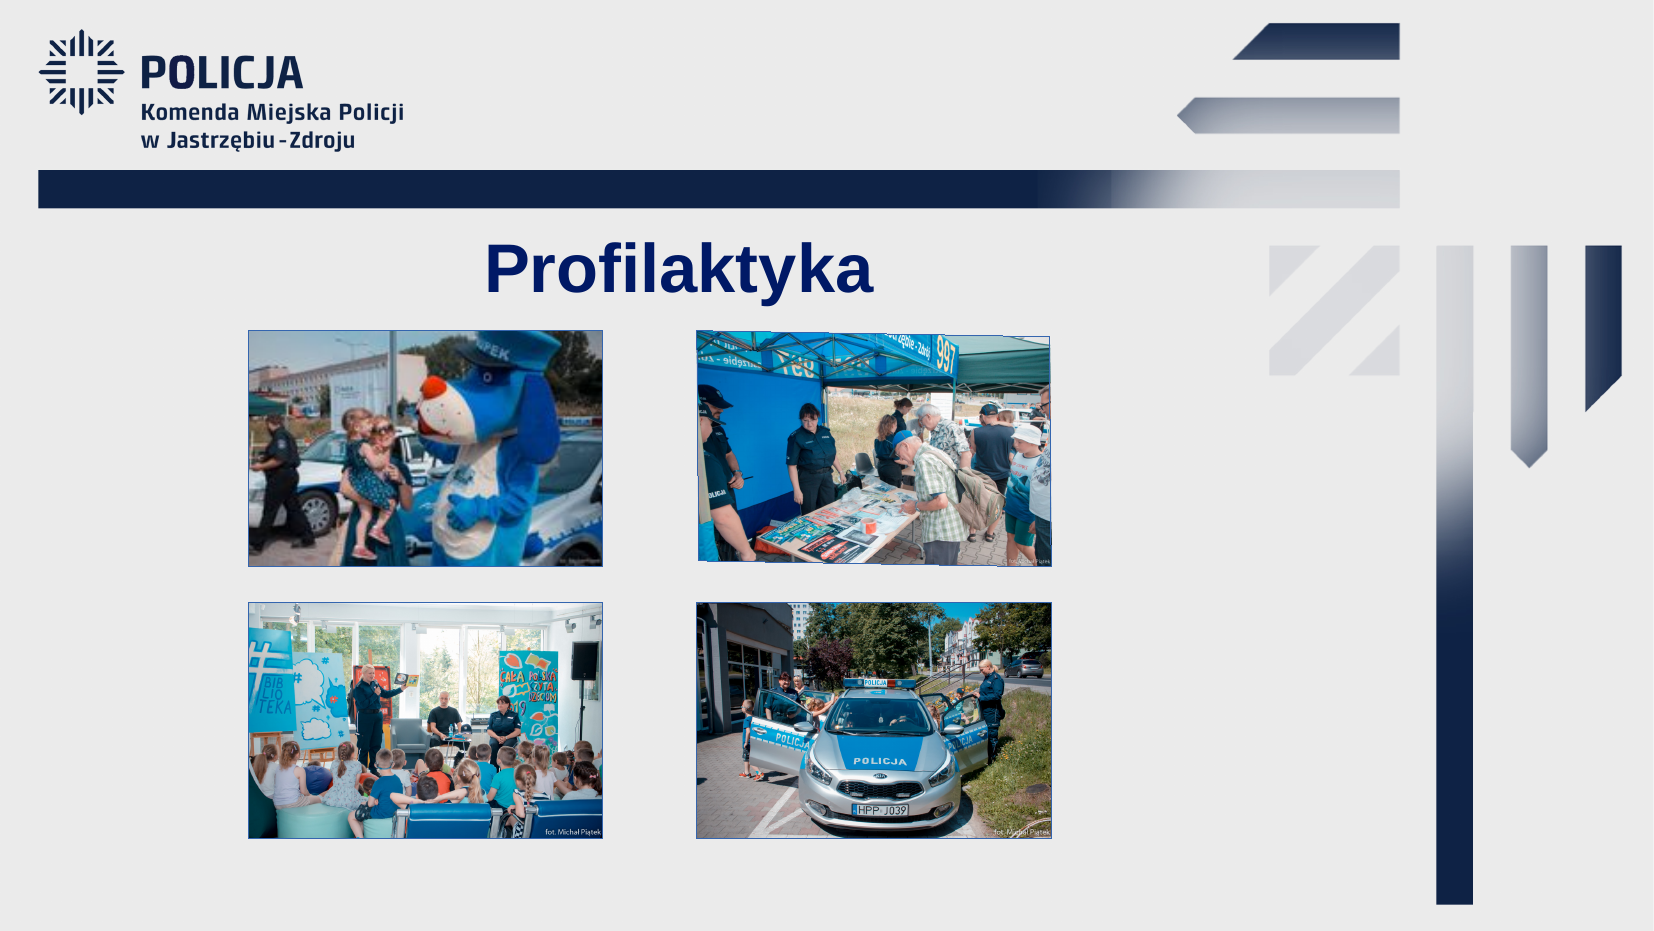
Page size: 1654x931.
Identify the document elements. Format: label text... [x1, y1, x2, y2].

title Profilaktyka [307, 230, 1052, 308]
picture [0, 0, 1654, 931]
